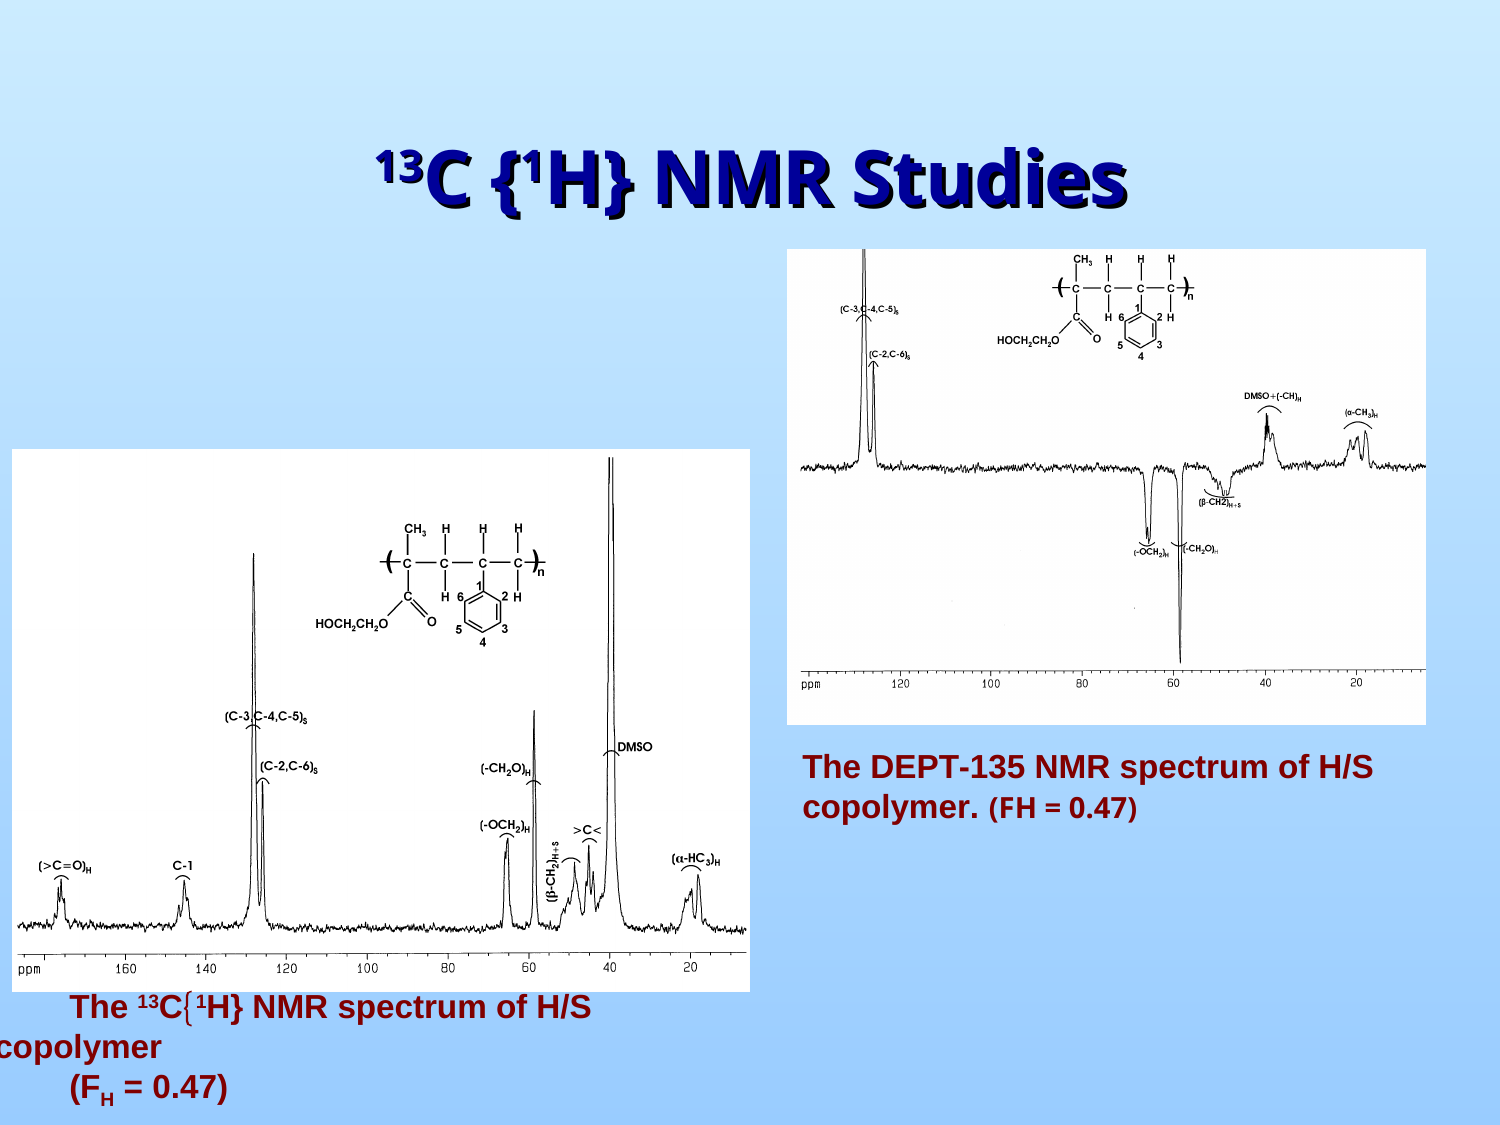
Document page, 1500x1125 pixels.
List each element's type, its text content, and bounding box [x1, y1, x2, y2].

picture [787, 249, 1426, 726]
text_box The 13C1H} NMR spectrum of H/S copolymer (FH = 0.47) [0, 997, 719, 1099]
title 13C {1H} NMR Studies [75, 62, 1426, 288]
picture [12, 449, 751, 992]
text_box The DEPT-135 NMR spectrum of H/S copolymer. (FH = 0.47) [787, 737, 1500, 908]
